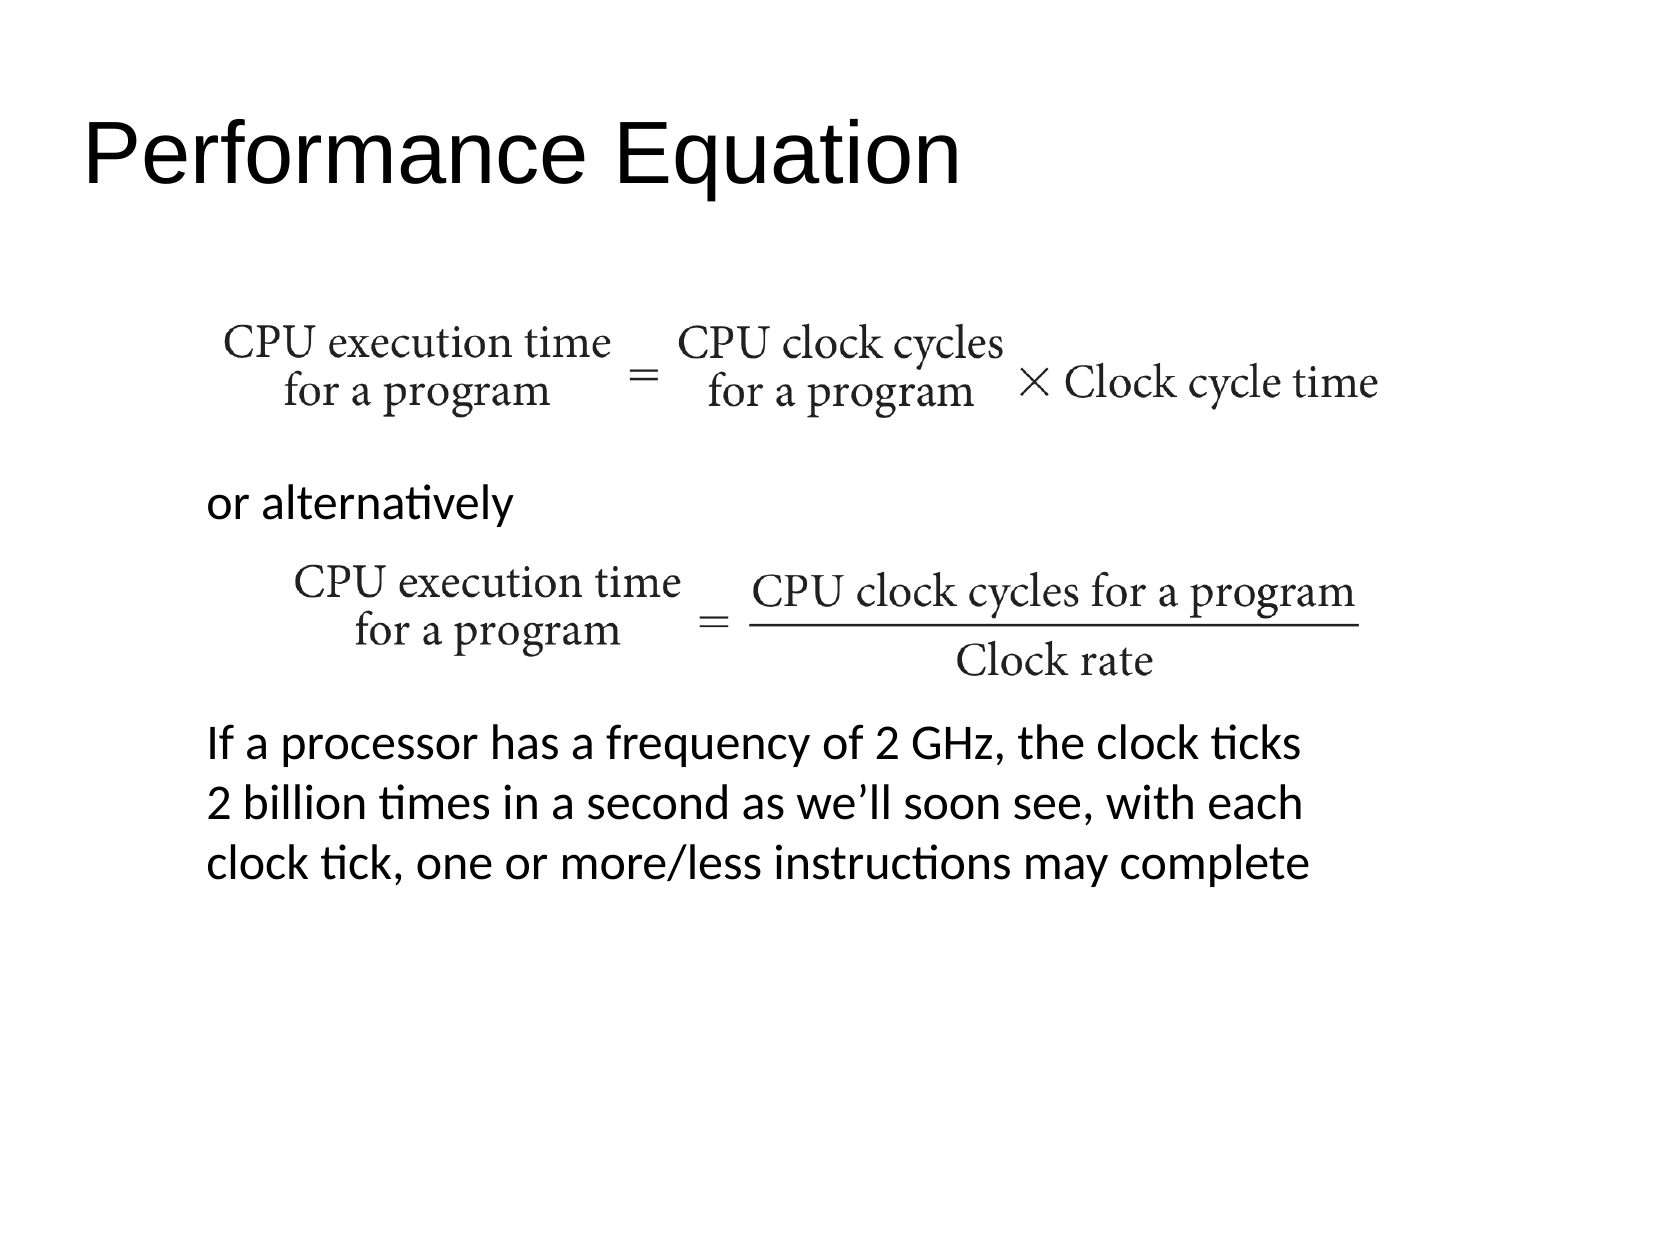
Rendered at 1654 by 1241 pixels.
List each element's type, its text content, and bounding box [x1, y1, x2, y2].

picture [274, 543, 1379, 696]
title Performance Equation [82, 49, 1571, 257]
picture [208, 299, 1404, 436]
text_box or alternatively If a processor has a frequency of 2 GHz, the clock ticks 2 billion times in a second as we’ll soon see, with each clock tick, one or more/less instructions may complete [191, 282, 1326, 898]
